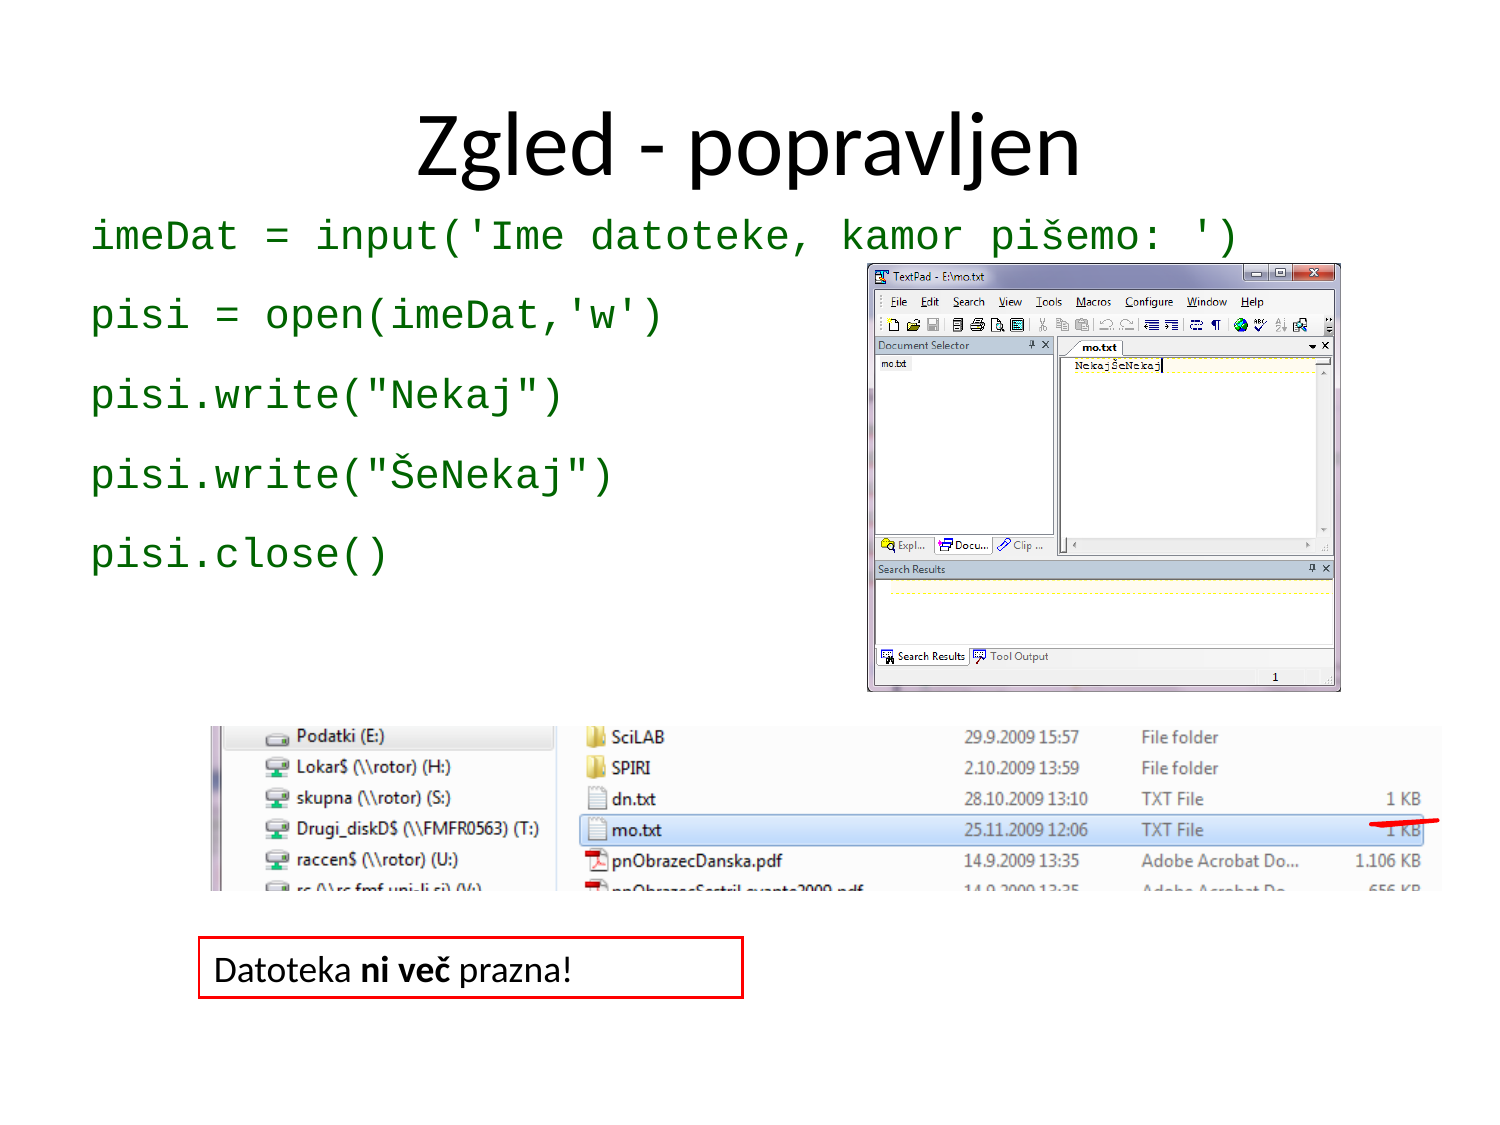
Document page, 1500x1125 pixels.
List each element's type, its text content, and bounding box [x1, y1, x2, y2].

picture [867, 263, 1341, 692]
text_box Datoteka ni več prazna! [199, 937, 743, 998]
list imeDat = input('Ime datoteke, kamor pišemo: ') pisi = open(imeDat,'w') pisi.write("Nekaj") pisi.write("ŠeNekaj") pisi.close() [75, 200, 1425, 1010]
title Zgled - popravljen [75, 45, 1425, 200]
picture [210, 726, 1442, 891]
